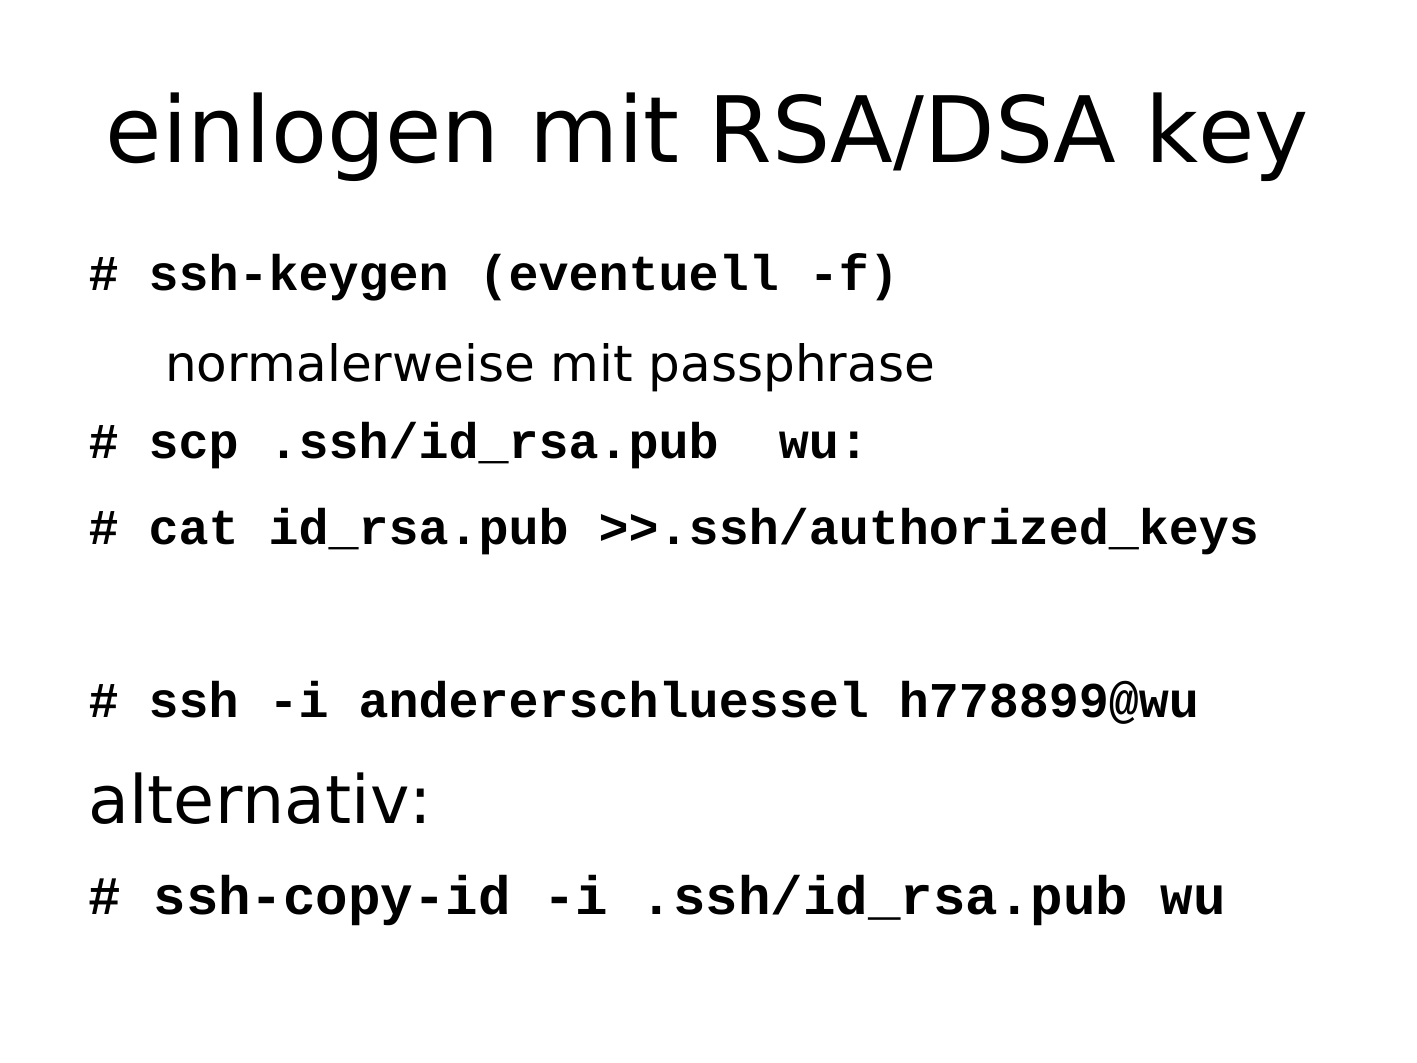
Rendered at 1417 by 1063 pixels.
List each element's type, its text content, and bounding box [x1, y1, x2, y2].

list # ssh-keygen (eventuell -f) normalerweise mit passphrase # scp .ssh/id_rsa.pub wu: # cat id_rsa.pub >>.ssh/authorized_keys # ssh -i andererschluessel h778899@wu alternativ: # ssh-copy-id -i .ssh/id_rsa.pub wu [70, 248, 1346, 936]
title einlogen mit RSA/DSA key [70, 49, 1346, 213]
